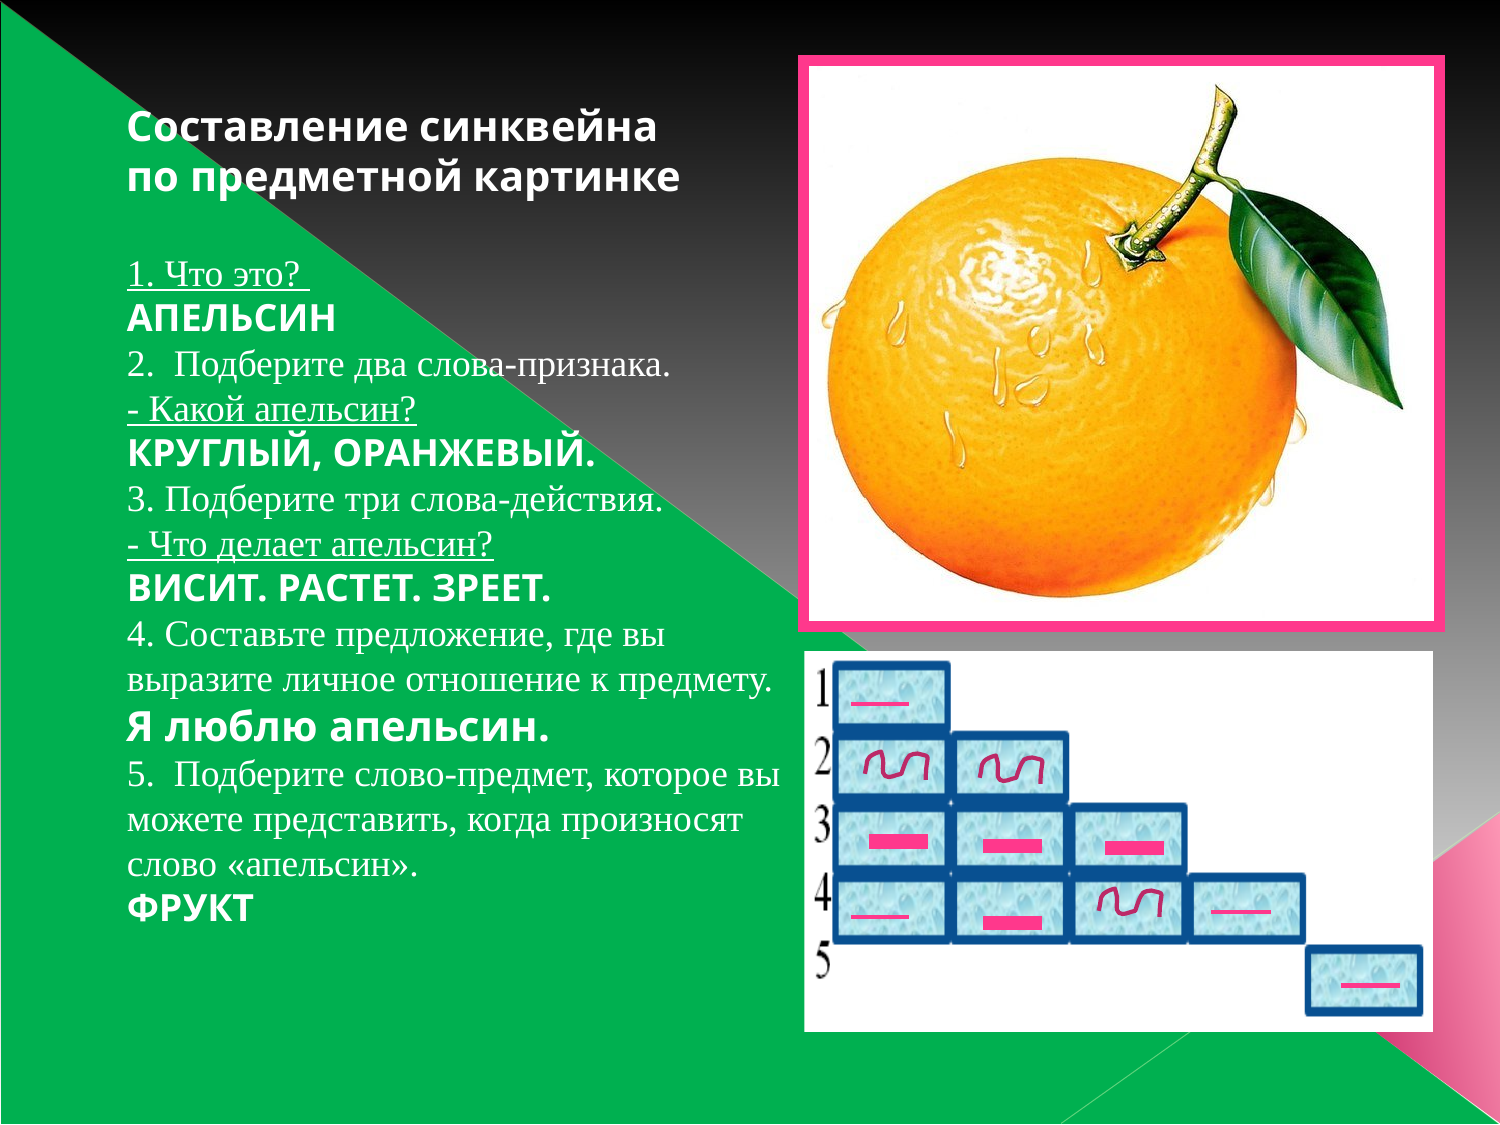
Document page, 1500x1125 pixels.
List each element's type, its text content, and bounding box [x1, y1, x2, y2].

text_box Составление синквейна по предметной картинке 1. Что это? АПЕЛЬСИН 2. Подберите два слова-признака. - Какой апельсин? КРУГЛЫЙ, ОРАНЖЕВЫЙ. 3. Подберите три слова-действия. - Что делает апельсин? ВИСИТ. РАСТЕТ. ЗРЕЕТ. 4. Cоставьте предложение, где вы выразите личное отношение к предмету. Я люблю апельсин. 5. Подберите слово-предмет, которое вы можете представить, когда произносят слово «апельсин». ФРУКТ [112, 91, 809, 982]
picture [804, 651, 1433, 1032]
picture [809, 66, 1435, 622]
